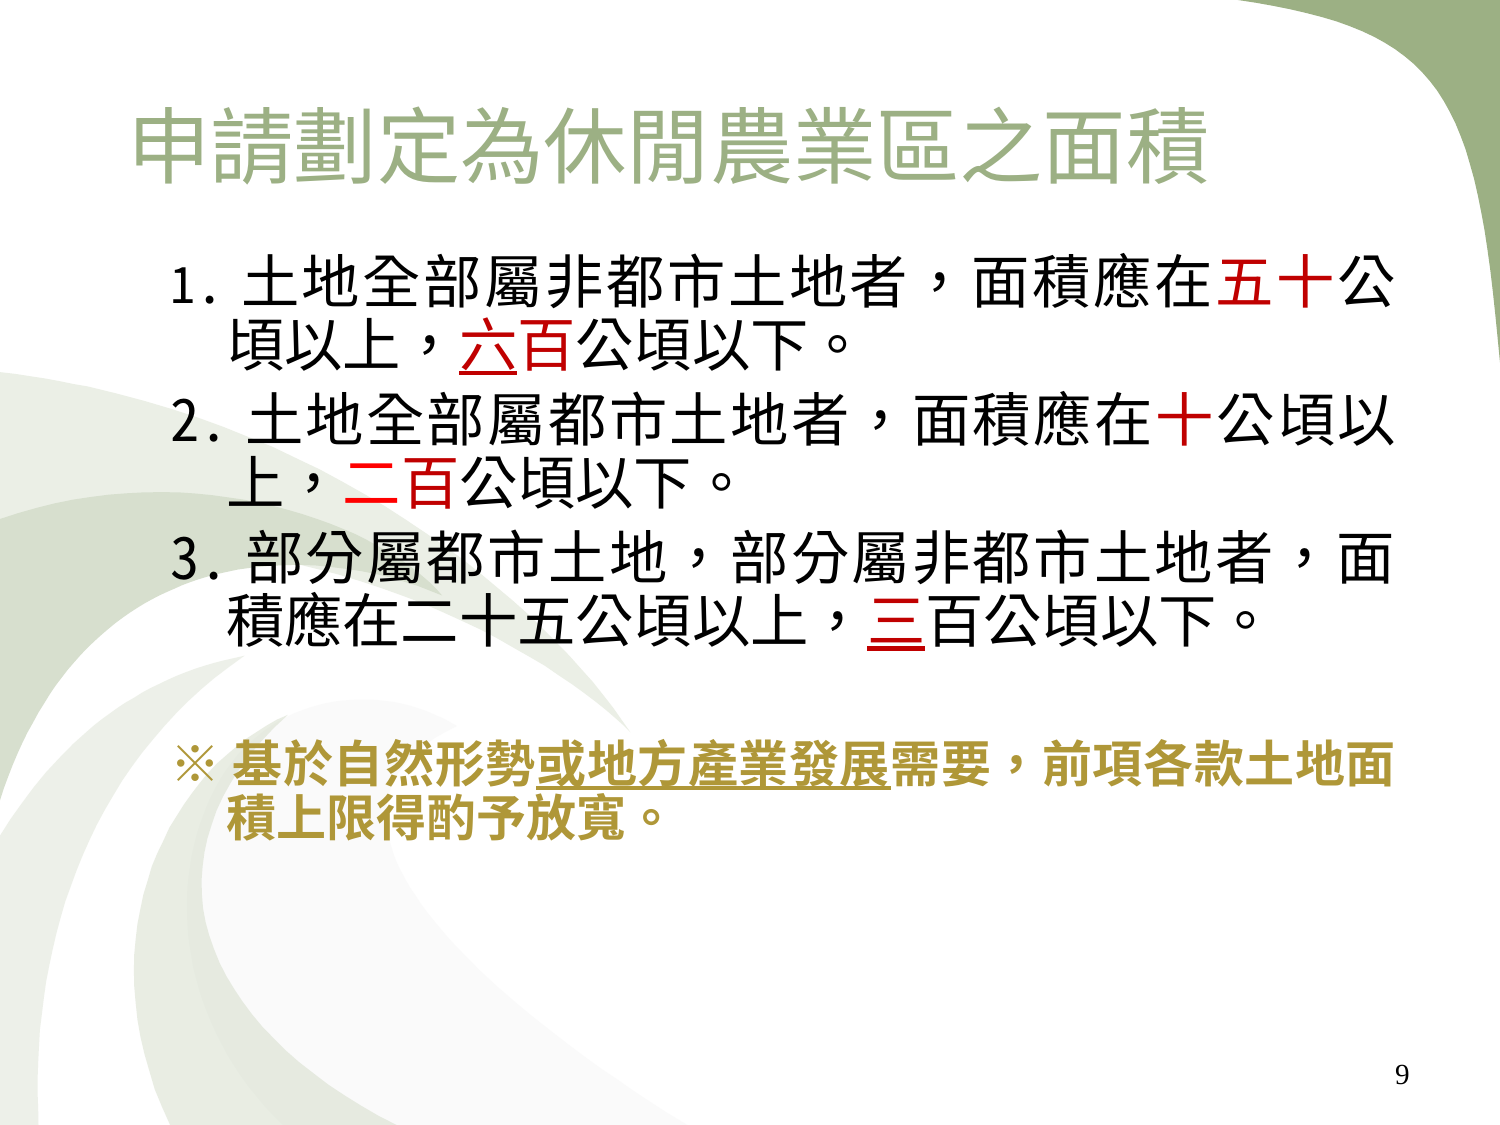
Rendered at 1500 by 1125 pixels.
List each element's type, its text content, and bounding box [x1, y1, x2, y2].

list 1.土地全部屬非都市土地者，面積應在五十公頃以上，六百公頃以下。 2.土地全部屬都市土地者，面積應在十公頃以上，二百公頃以下。 3.部分屬都市土地，部分屬非都市土地者，面積應在二十五公頃以上，三百公頃以下。 ※基於自然形勢或地方產業發展需要，前項各款土地面積上限得酌予放寬。 [154, 246, 1411, 1024]
slide_number <編號> [1074, 1042, 1425, 1103]
title 申請劃定為休閒農業區之面積 [112, 50, 1388, 238]
